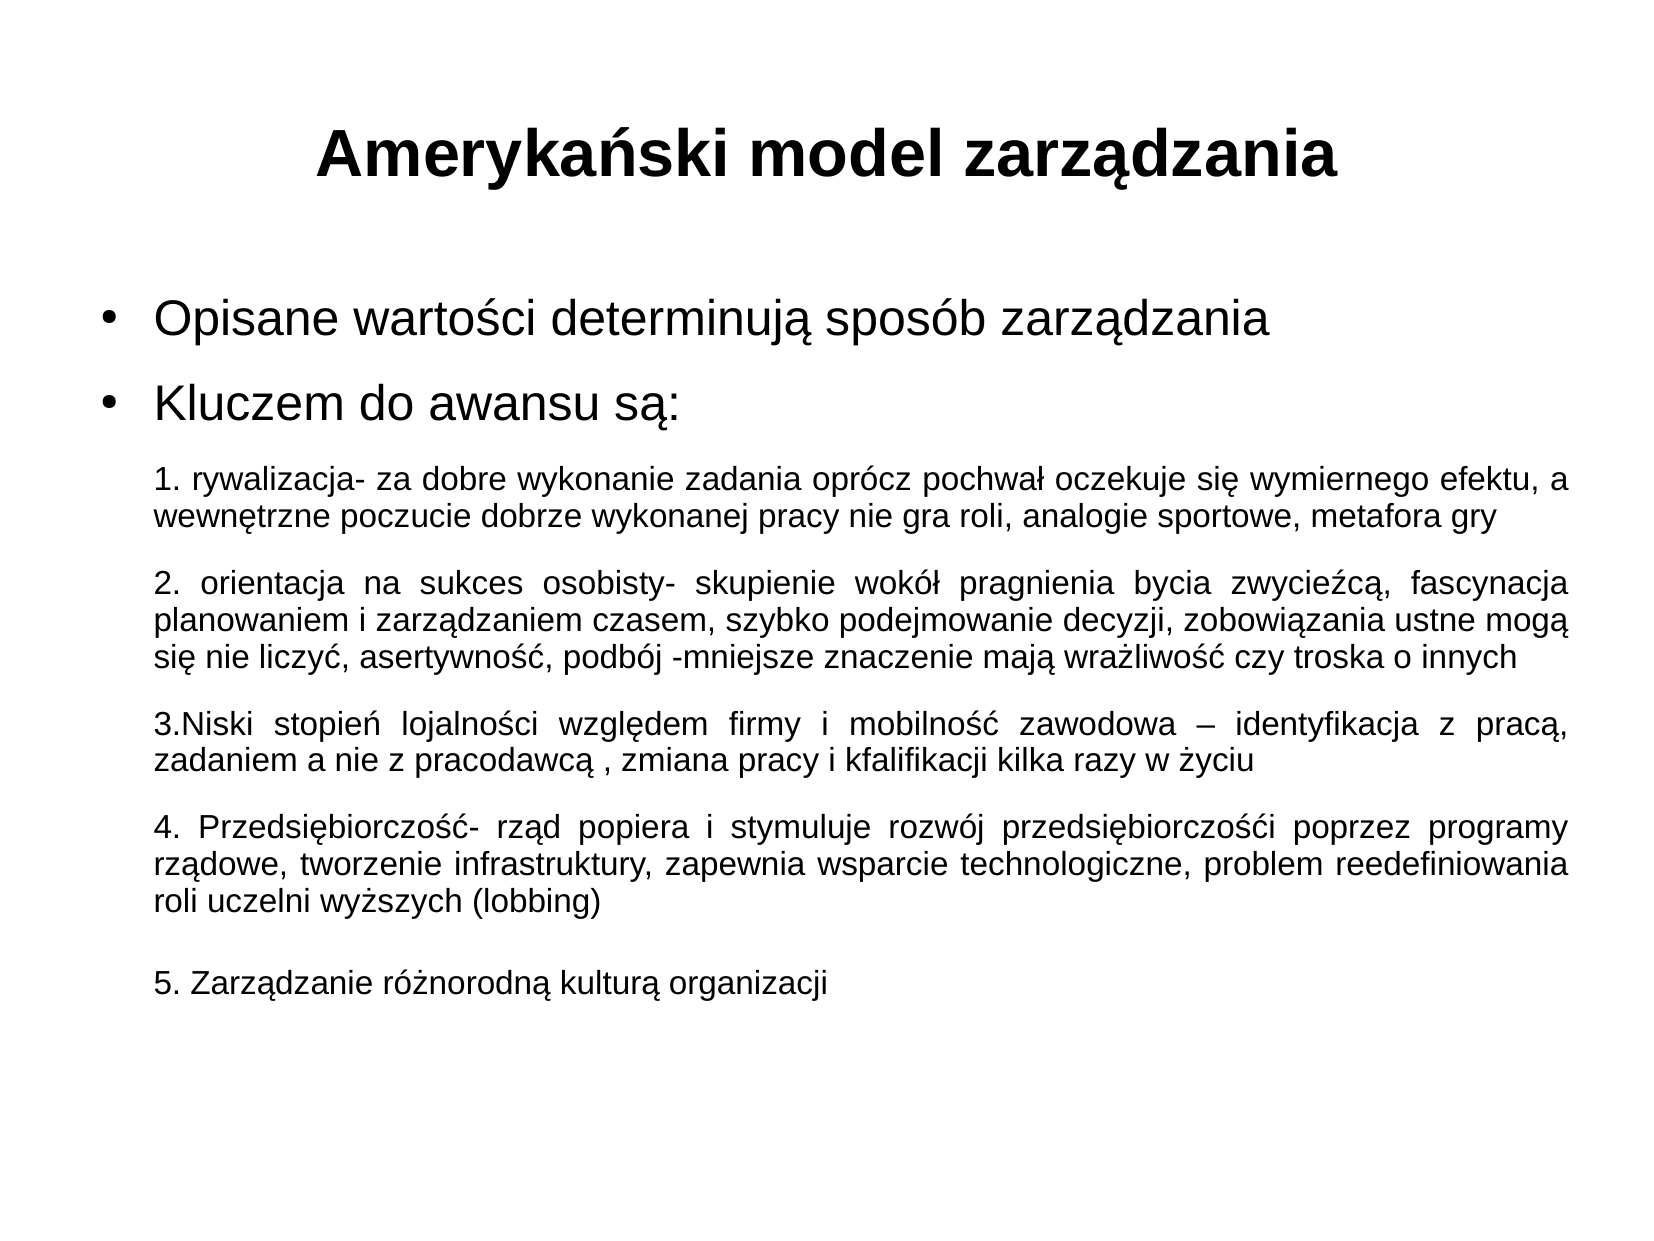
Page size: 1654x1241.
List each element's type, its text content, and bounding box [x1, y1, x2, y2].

list Opisane wartości determinują sposób zarządzania Kluczem do awansu są: 1. rywalizacja- za dobre wykonanie zadania oprócz pochwał oczekuje się wymiernego efektu, a wewnętrzne poczucie dobrze wykonanej pracy nie gra roli, analogie sportowe, metafora gry 2. orientacja na sukces osobisty- skupienie wokół pragnienia bycia zwycieźcą, fascynacja planowaniem i zarządzaniem czasem, szybko podejmowanie decyzji, zobowiązania ustne mogą się nie liczyć, asertywność, podbój -mniejsze znaczenie mają wrażliwość czy troska o innych 3.Niski stopień lojalności względem firmy i mobilność zawodowa – identyfikacja z pracą, zadaniem a nie z pracodawcą , zmiana pracy i kfalifikacji kilka razy w życiu 4. Przedsiębiorczość- rząd popiera i stymuluje rozwój przedsiębiorczośći poprzez programy rządowe, tworzenie infrastruktury, zapewnia wsparcie technologiczne, problem reedefiniowania roli uczelni wyższych (lobbing) 5. Zarządzanie różnorodną kulturą organizacji [82, 290, 1571, 1109]
title Amerykański model zarządzania [82, 49, 1571, 257]
